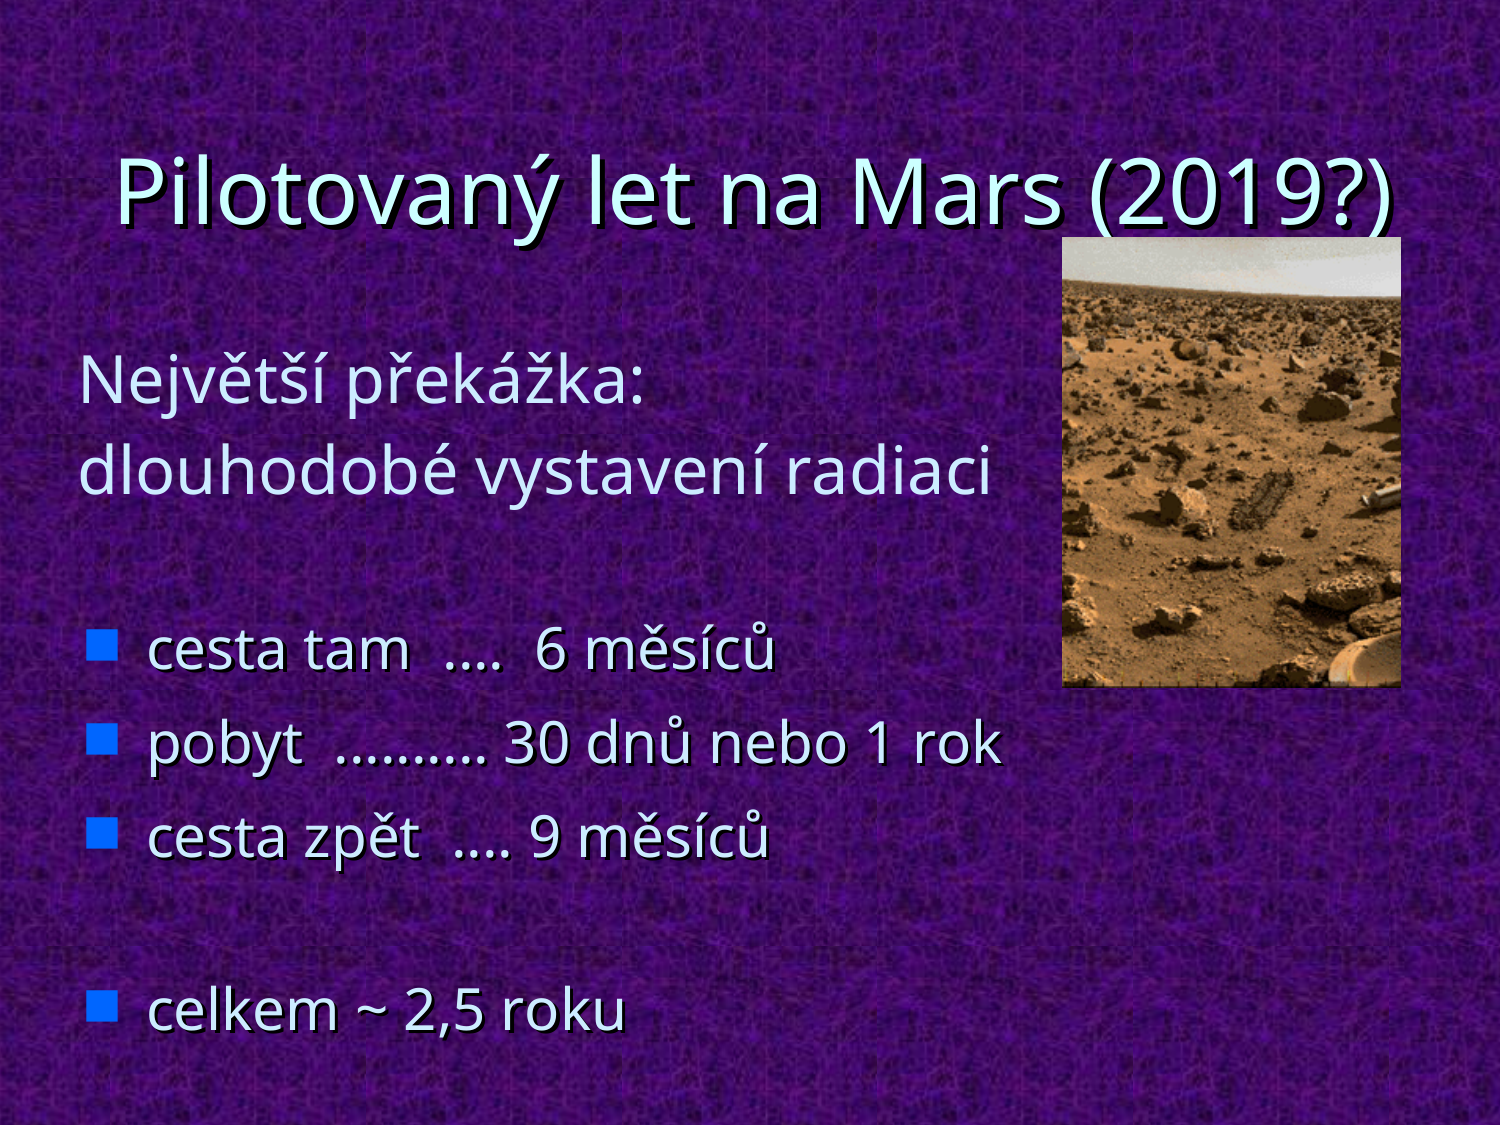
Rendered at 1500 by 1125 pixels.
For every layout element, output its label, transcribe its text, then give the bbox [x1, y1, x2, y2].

picture [0, 0, 1500, 1125]
list cesta tam .... 6 měsíců pobyt .......... 30 dnů nebo 1 rok cesta zpět .... 9 měsíců celkem ~ 2,5 roku [75, 599, 1351, 1026]
text_box Největší překážka: dlouhodobé vystavení radiaci [62, 324, 1051, 450]
title Pilotovaný let na Mars (2019?) [59, 29, 1447, 259]
